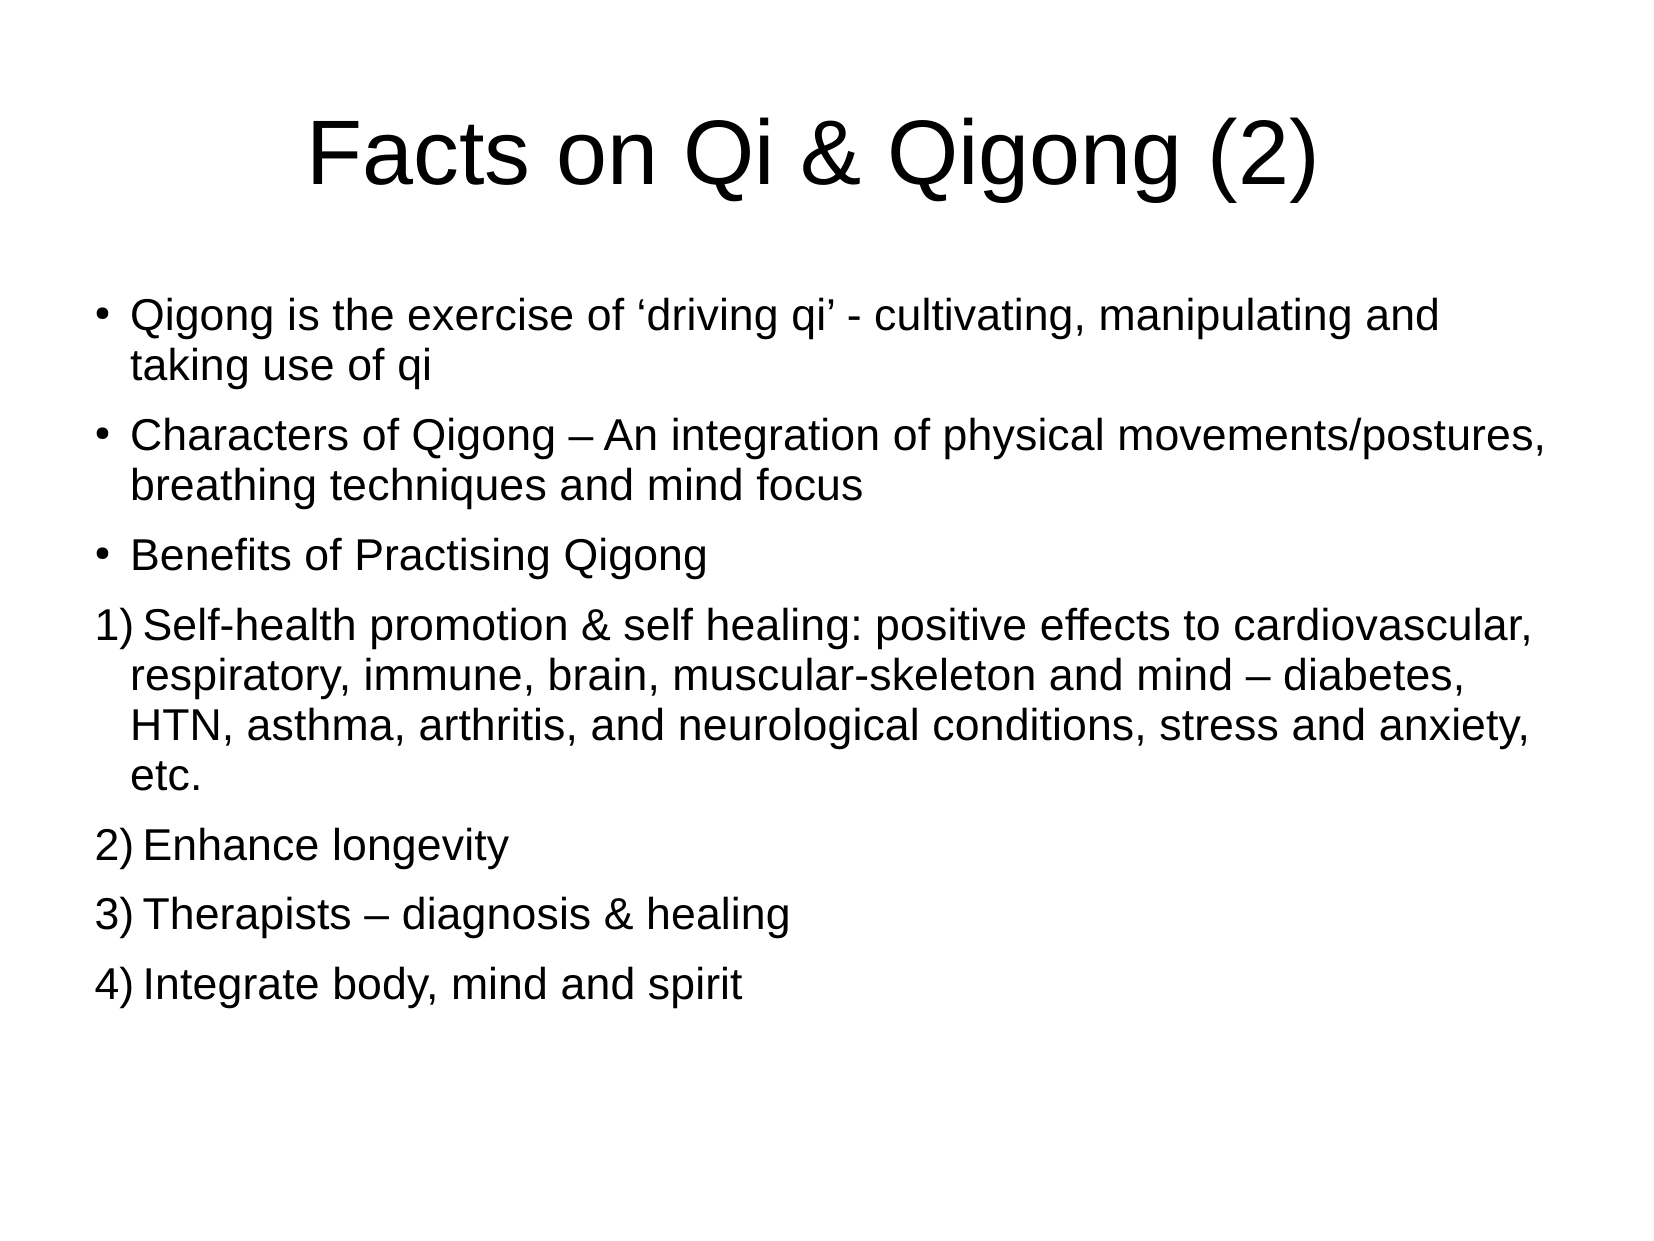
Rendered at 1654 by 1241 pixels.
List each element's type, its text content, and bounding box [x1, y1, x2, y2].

title Facts on Qi & Qigong (2) [82, 49, 1571, 257]
list Qigong is the exercise of ‘driving qi’ - cultivating, manipulating and taking use of qi Characters of Qigong – An integration of physical movements/postures, breathing techniques and mind focus Benefits of Practising Qigong Self-health promotion & self healing: positive effects to cardiovascular, respiratory, immune, brain, muscular-skeleton and mind – diabetes, HTN, asthma, arthritis, and neurological conditions, stress and anxiety, etc. Enhance longevity Therapists – diagnosis & healing Integrate body, mind and spirit [82, 290, 1571, 1010]
